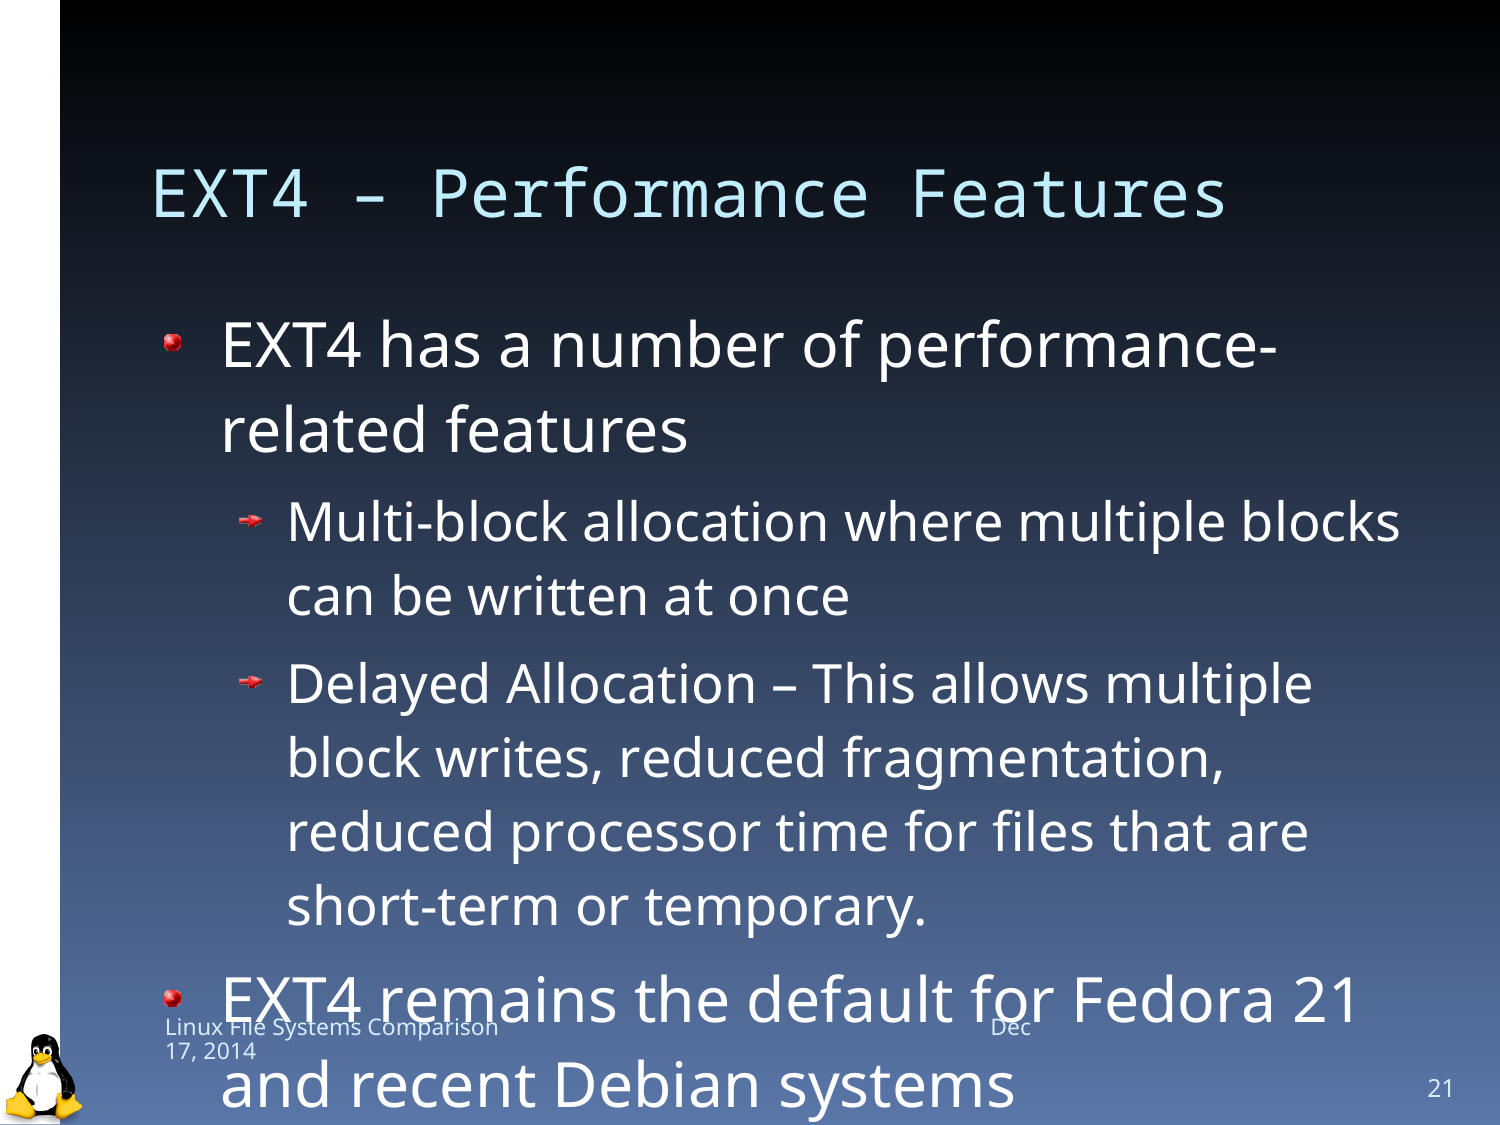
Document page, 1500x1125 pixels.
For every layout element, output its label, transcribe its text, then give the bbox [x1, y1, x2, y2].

title EXT4 – Performance Features [149, 84, 1425, 292]
list EXT4 has a number of performance-related features Multi-block allocation where multiple blocks can be written at once Delayed Allocation – This allows multiple block writes, reduced fragmentation, reduced processor time for files that are short-term or temporary. EXT4 remains the default for Fedora 21 and recent Debian systems [149, 292, 1425, 1100]
picture [0, 1034, 82, 1125]
